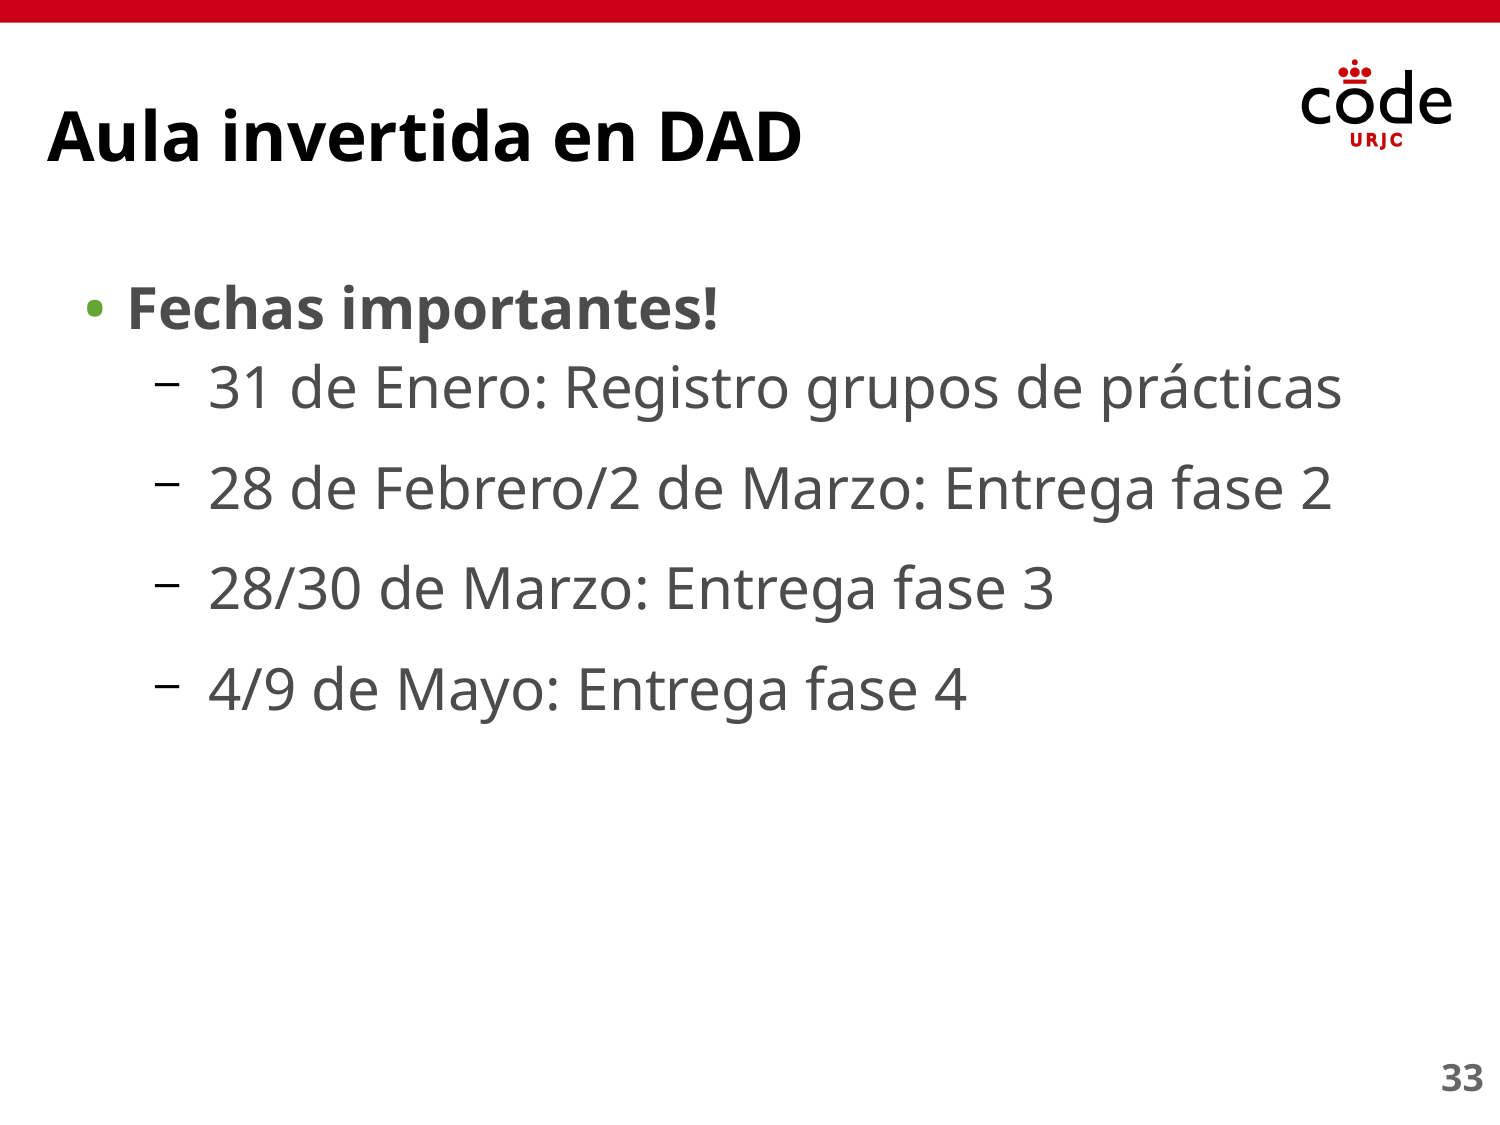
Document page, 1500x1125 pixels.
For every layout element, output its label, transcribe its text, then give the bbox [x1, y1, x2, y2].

list Fechas importantes! 31 de Enero: Registro grupos de prácticas 28 de Febrero/2 de Marzo: Entrega fase 2 28/30 de Marzo: Entrega fase 3 4/9 de Mayo: Entrega fase 4 [51, 259, 1436, 1013]
picture [1284, 50, 1468, 161]
title Aula invertida en DAD [32, 79, 1383, 189]
